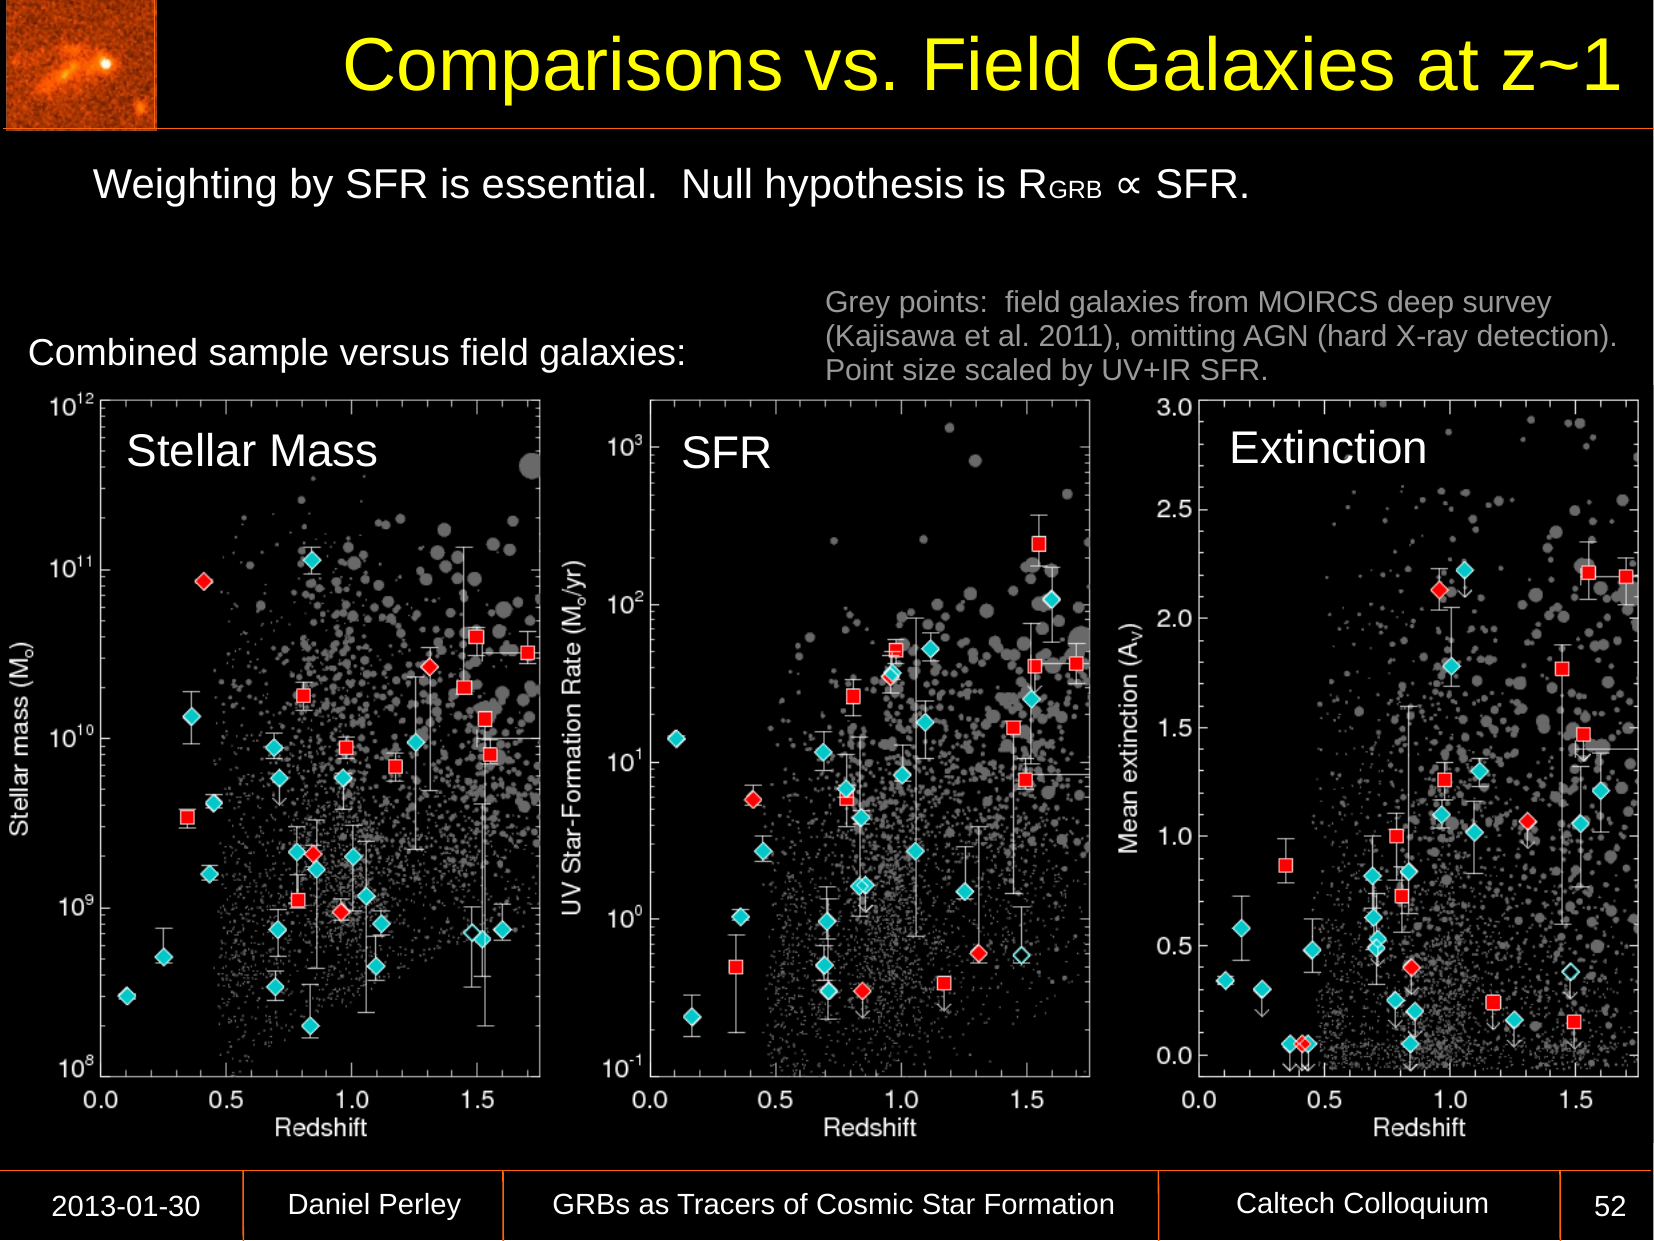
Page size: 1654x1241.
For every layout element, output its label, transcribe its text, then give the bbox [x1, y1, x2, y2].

text_box Combined sample versus field galaxies: [10, 321, 723, 385]
text_box Stellar Mass [108, 414, 522, 487]
title Comparisons vs. Field Galaxies at z~1 [187, 21, 1624, 108]
text_box SFR [663, 417, 1076, 490]
text_box Grey points: field galaxies from MOIRCS deep survey (Kajisawa et al. 2011), omitting AGN (hard X-ray detection). Point size scaled by UV+IR SFR. [807, 274, 1654, 398]
picture [0, 385, 1654, 1143]
text_box Extinction [1211, 411, 1625, 484]
text_box Weighting by SFR is essential. Null hypothesis is RGRB ∝ SFR. [75, 150, 1501, 218]
picture [7, 0, 154, 128]
